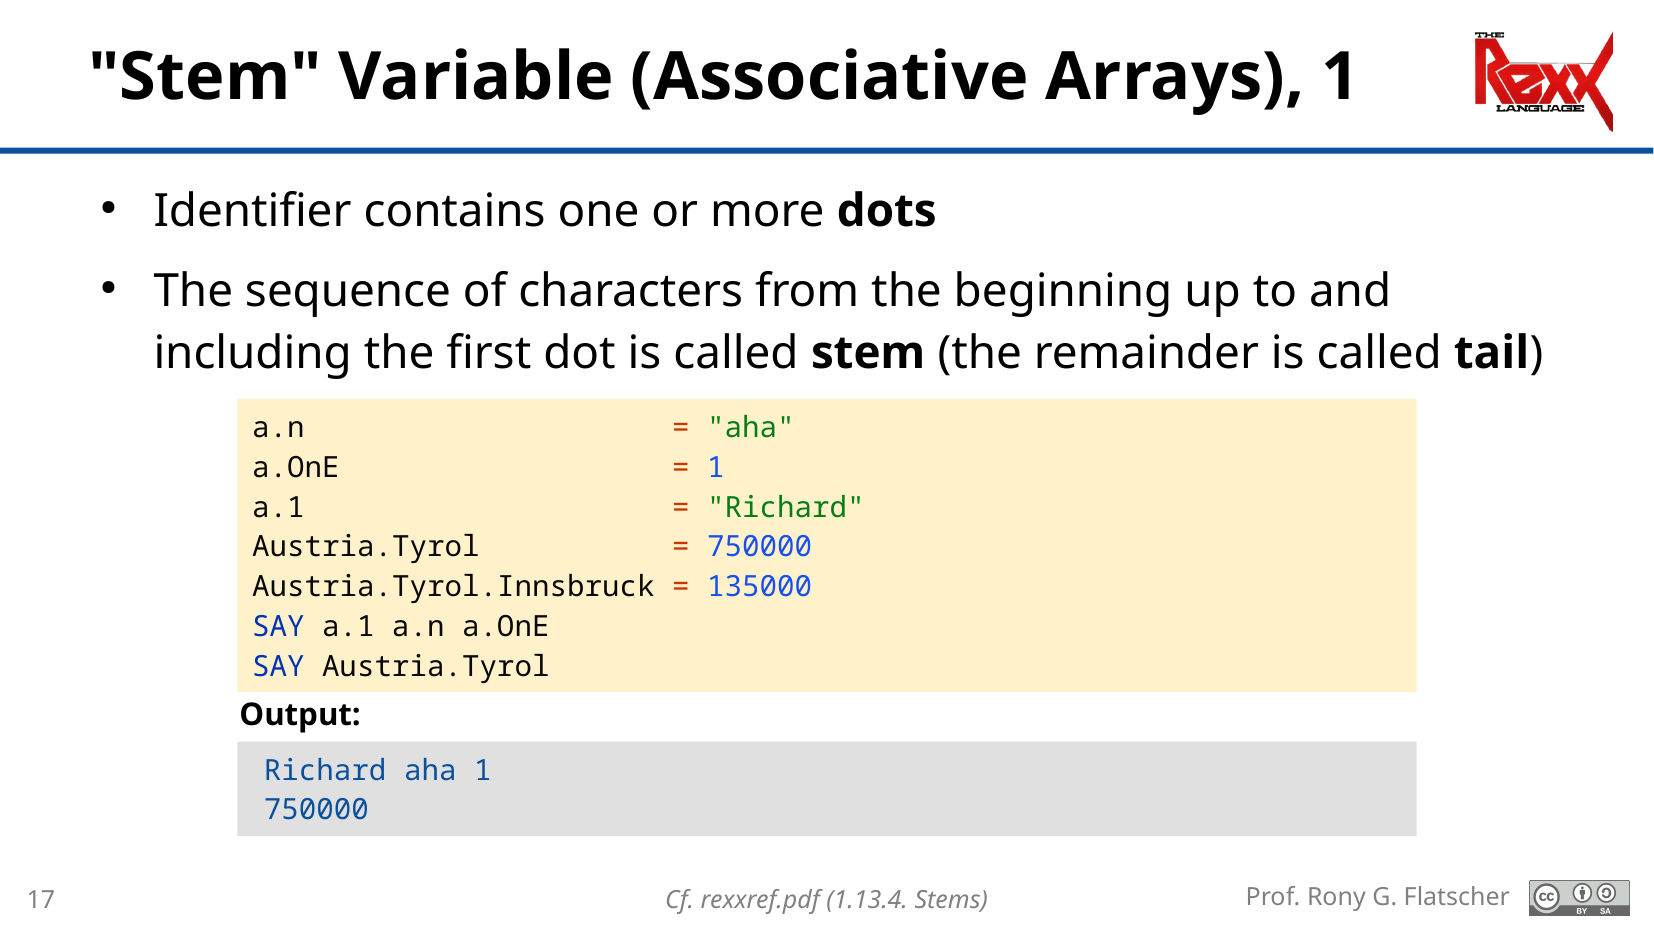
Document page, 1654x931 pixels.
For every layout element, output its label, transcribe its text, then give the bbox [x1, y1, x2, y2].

list Identifier contains one or more dots The sequence of characters from the beginning up to and including the first dot is called stem (the remainder is called tail) [82, 177, 1571, 798]
text_box Output: [224, 685, 390, 741]
text_box a.n = "aha" a.OnE = 1 a.1 = "Richard" Austria.Tyrol = 750000 Austria.Tyrol.Innsbruck = 135000 SAY a.1 a.n a.OnE SAY Austria.Tyrol [237, 399, 1417, 680]
text_box Cf. rexxref.pdf (1.13.4. Stems) [0, 874, 1654, 922]
title "Stem" Variable (Associative Arrays), 1 [29, 0, 1654, 148]
text_box Richard aha 1 750000 [237, 741, 1417, 833]
